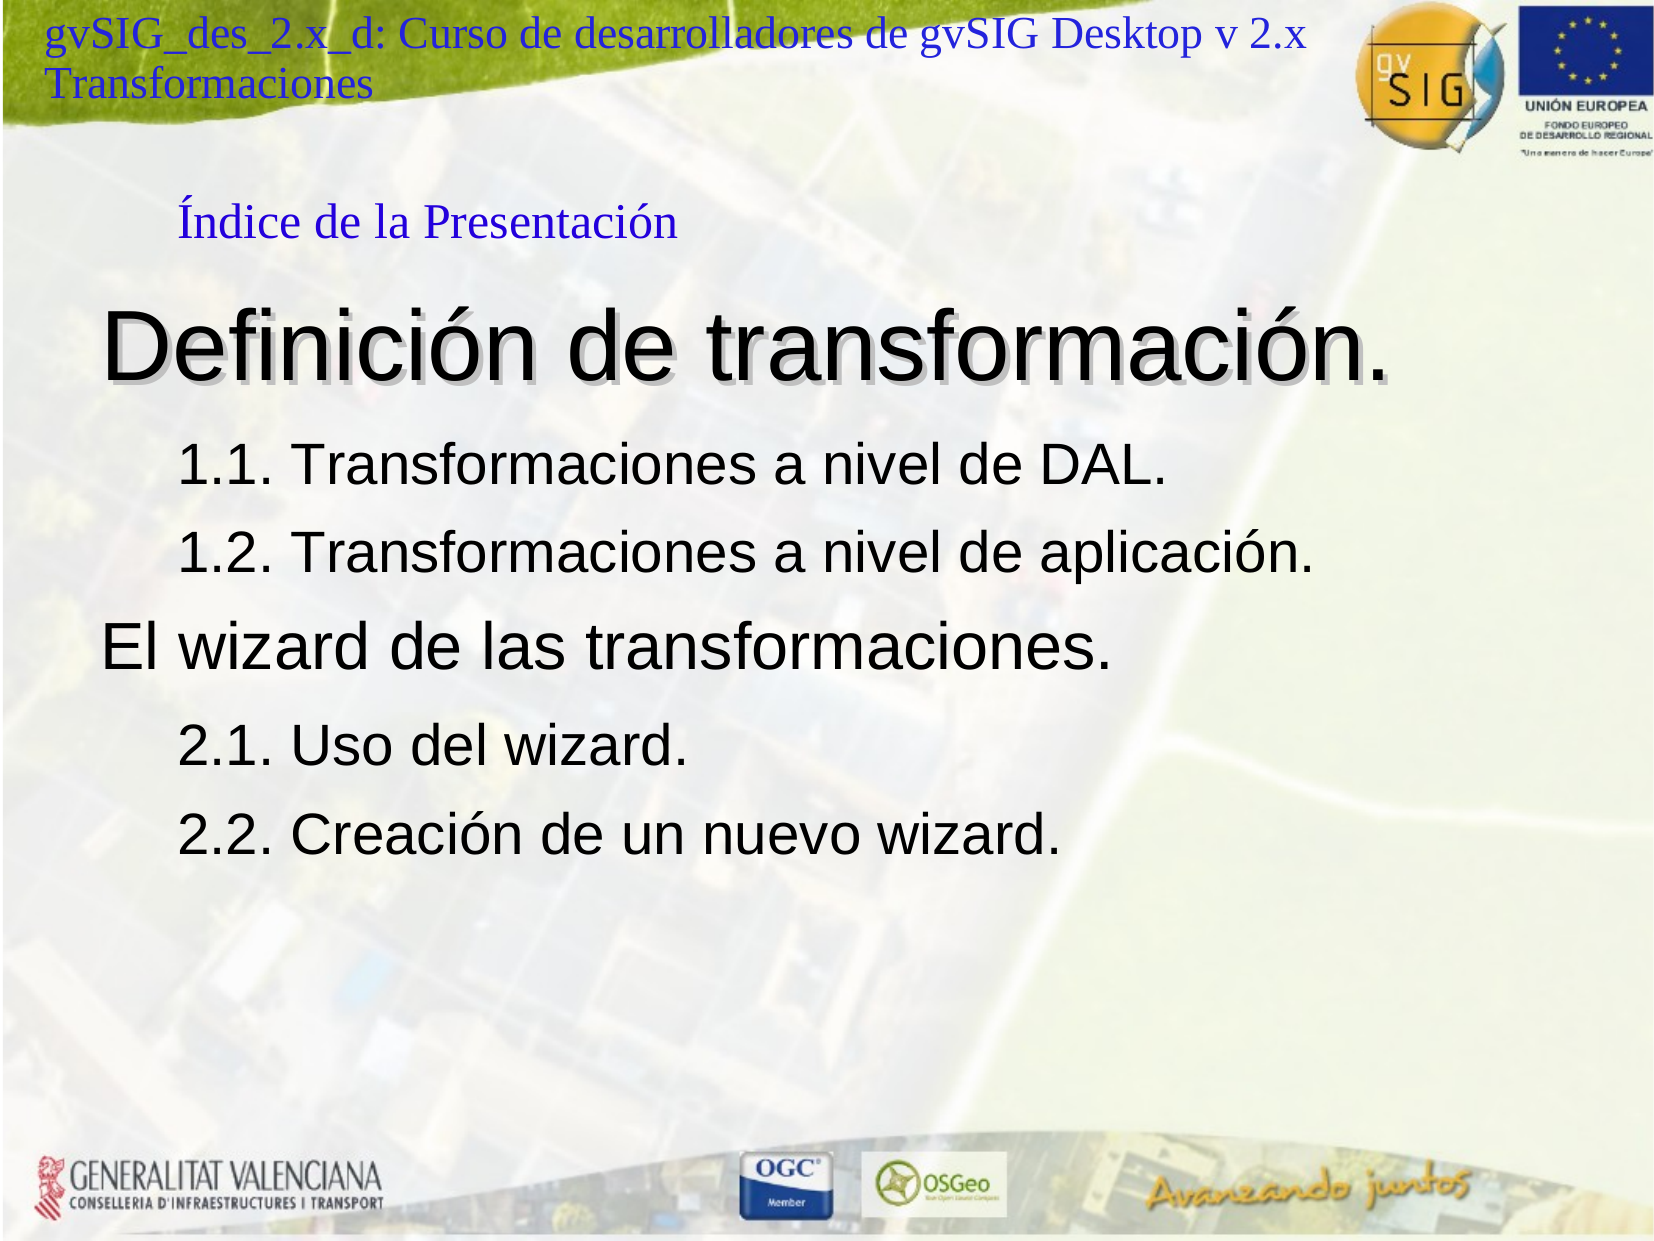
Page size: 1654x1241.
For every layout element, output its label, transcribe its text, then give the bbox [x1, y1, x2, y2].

title Índice de la Presentación [177, 95, 1329, 347]
list Definición de transformación. 1.1. Transformaciones a nivel de DAL. 1.2. Transformaciones a nivel de aplicación. El wizard de las transformaciones. 2.1. Uso del wizard. 2.2. Creación de un nuevo wizard. [82, 290, 1571, 931]
picture [2, 0, 1654, 1241]
